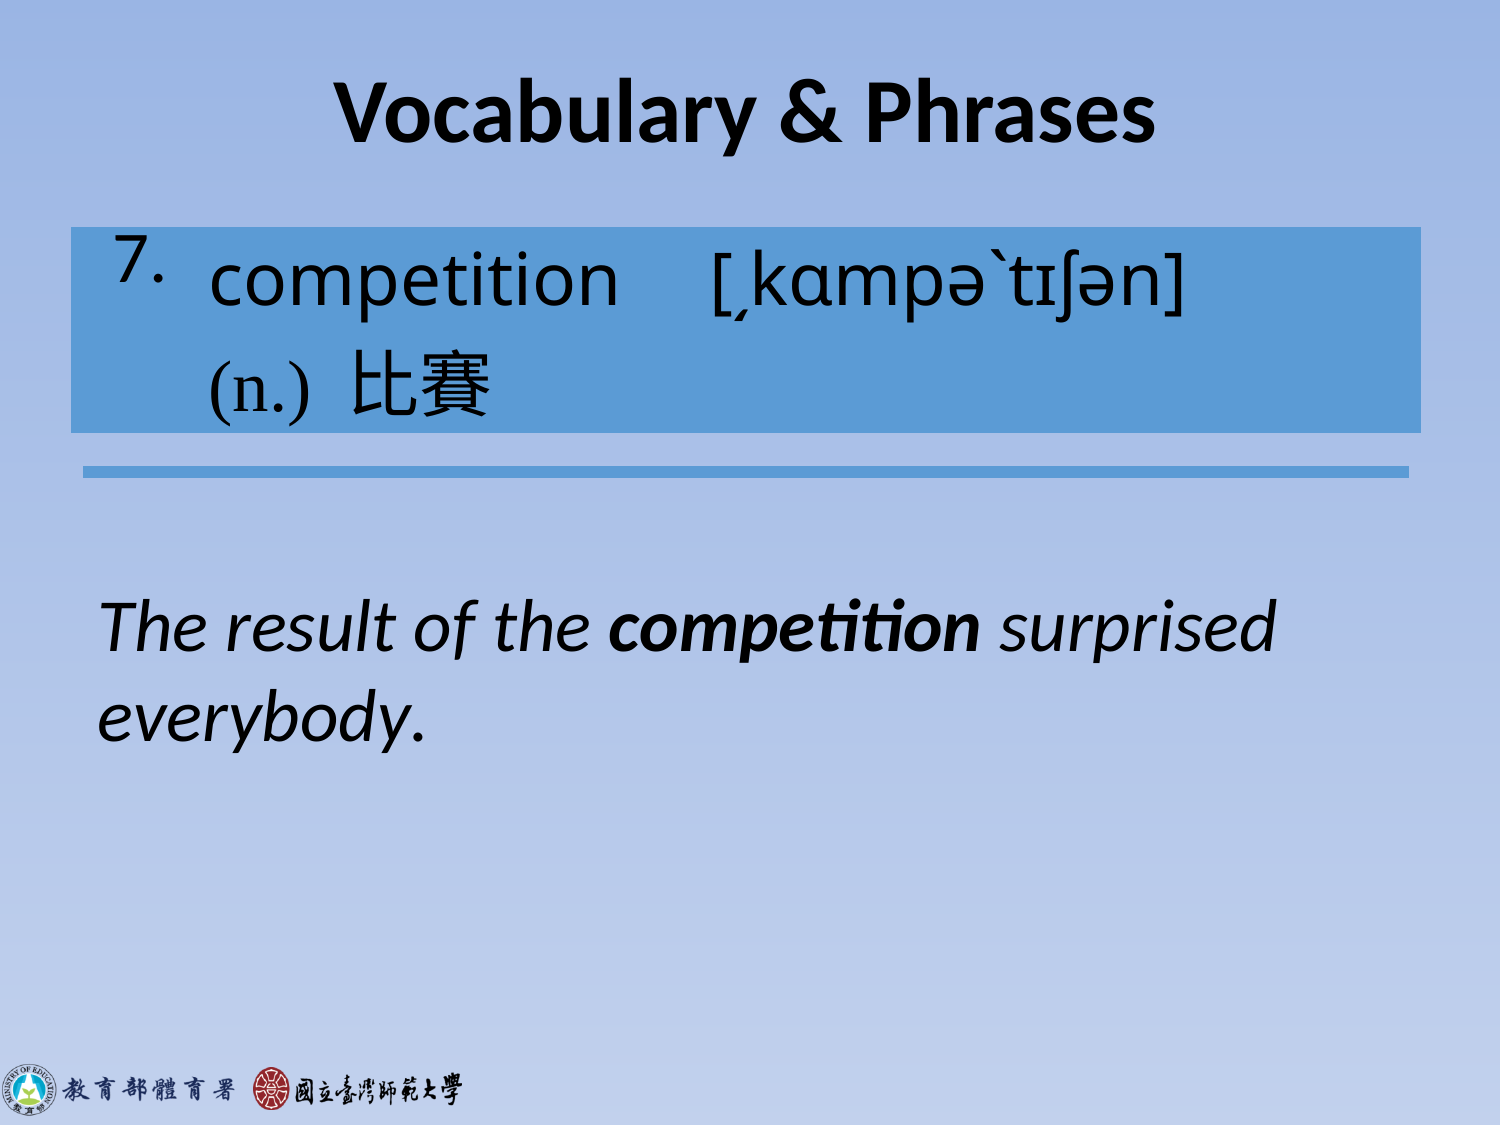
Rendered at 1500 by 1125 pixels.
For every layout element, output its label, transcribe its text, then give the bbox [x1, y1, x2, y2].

text_box The result of the competition surprised everybody. [82, 568, 1433, 766]
table_header [͵kɑmpəˋtɪʃən] [693, 227, 1421, 327]
text_box [83, 466, 1409, 478]
table_header competition [209, 227, 693, 327]
title Vocabulary & Phrases [70, 11, 1421, 200]
table_header 7. [71, 227, 209, 327]
table_cell [71, 327, 209, 433]
table_cell (n.) 比賽 [209, 327, 1421, 433]
